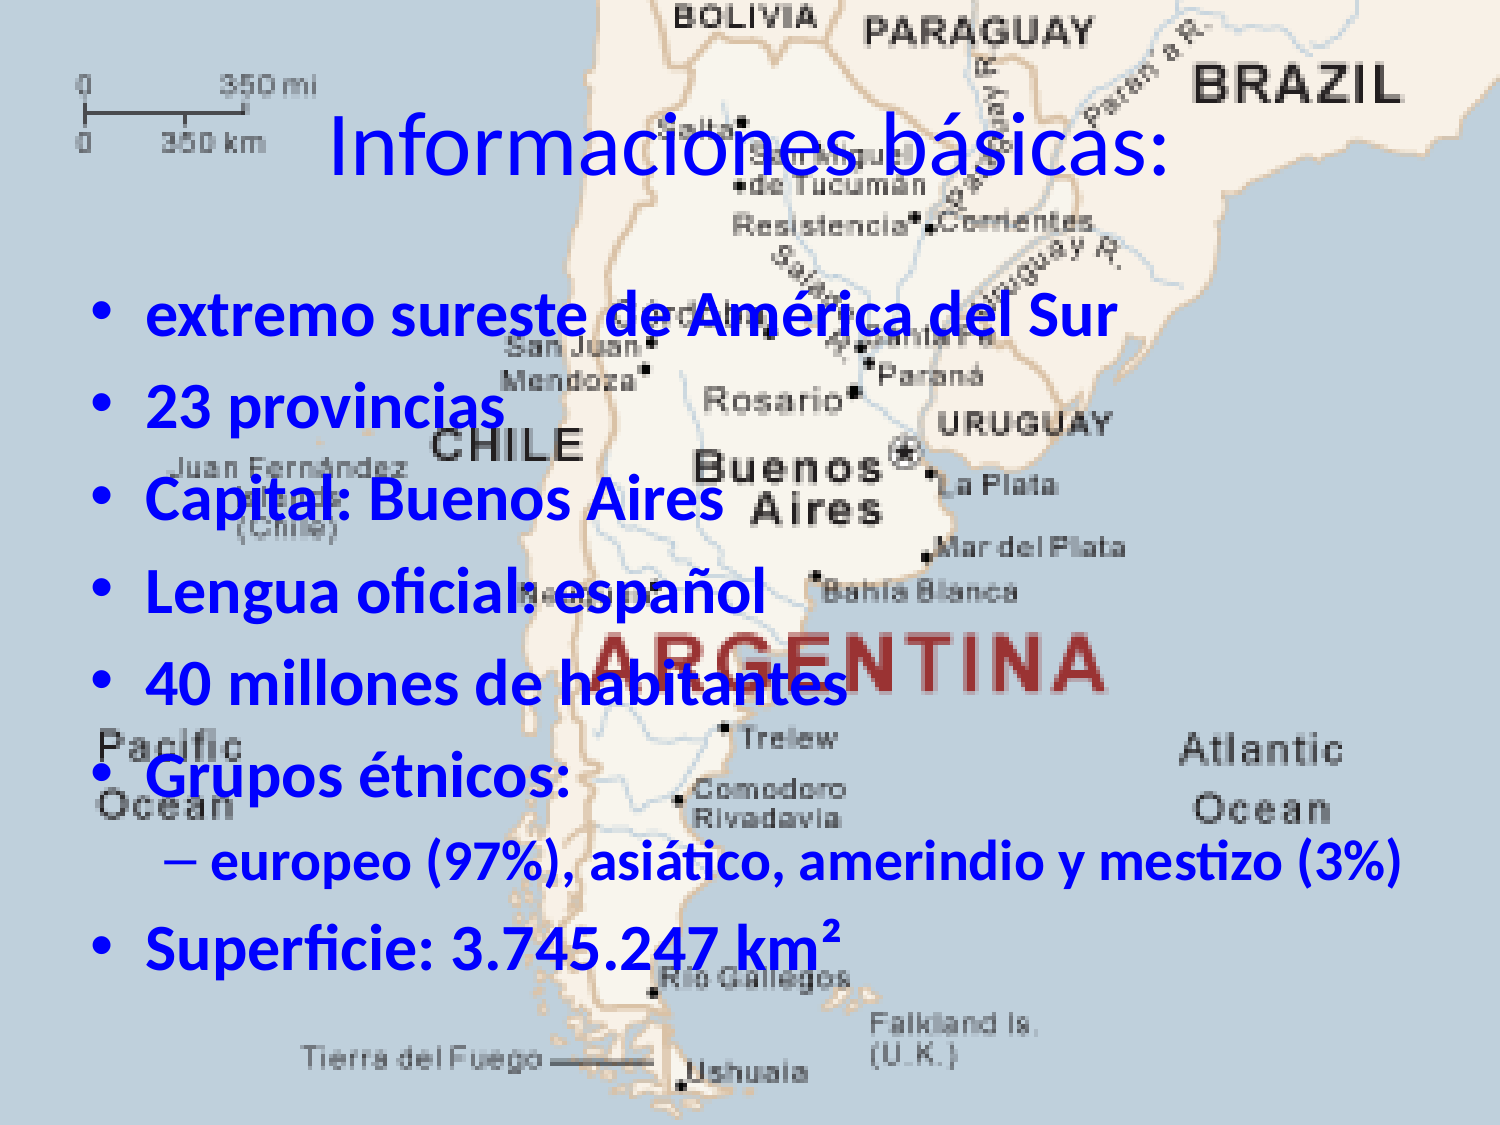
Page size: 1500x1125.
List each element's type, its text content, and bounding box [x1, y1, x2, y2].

list extremo sureste de América del Sur 23 provincias Capital: Buenos Aires Lengua oficial: español 40 millones de habitantes Grupos étnicos: europeo (97%), asiático, amerindio y mestizo (3%) Superficie: 3.745.247 km² [75, 262, 1425, 1005]
title Informaciones básicas: [75, 45, 1425, 233]
picture [0, 0, 1500, 1125]
